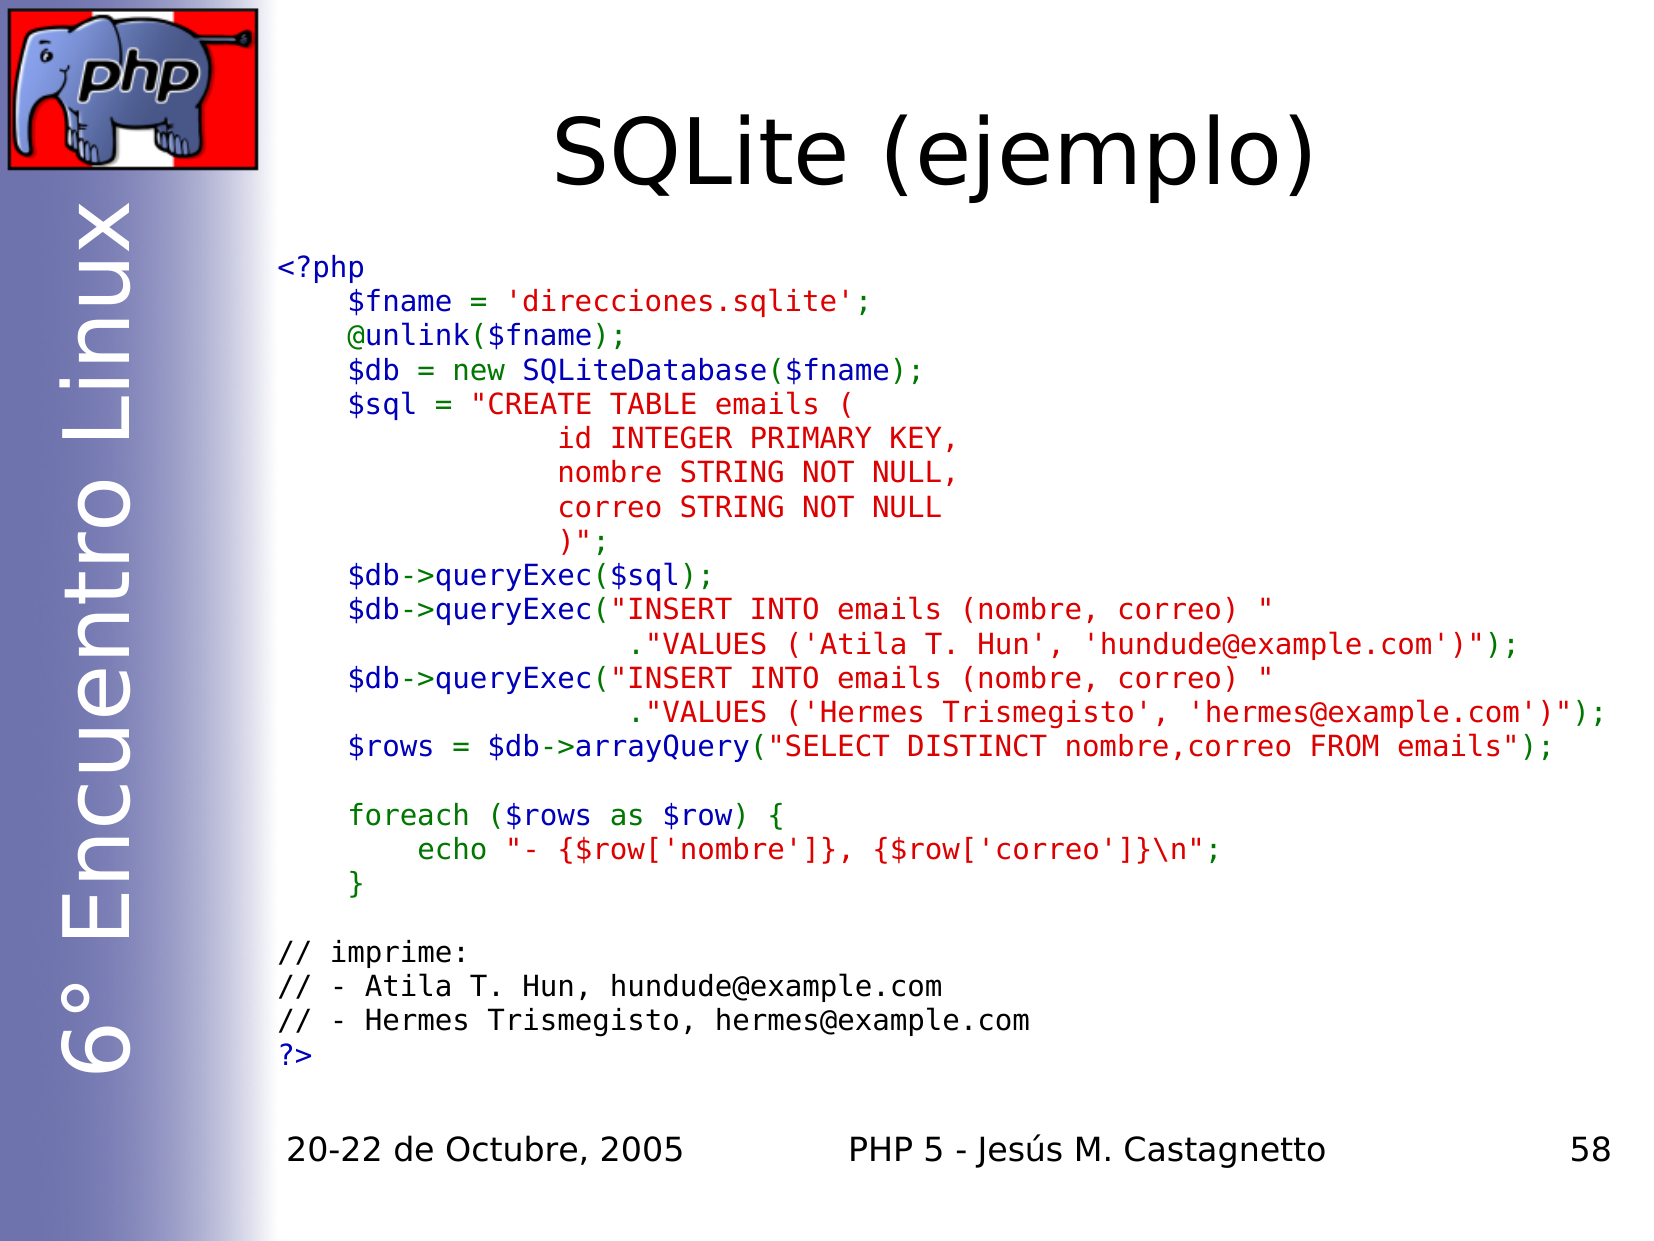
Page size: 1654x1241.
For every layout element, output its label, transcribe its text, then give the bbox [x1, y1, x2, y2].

text_box <?php $fname = 'direcciones.sqlite'; @unlink($fname); $db = new SQLiteDatabase($fname); $sql = "CREATE TABLE emails ( id INTEGER PRIMARY KEY, nombre STRING NOT NULL, correo STRING NOT NULL )"; $db->queryExec($sql); $db->queryExec("INSERT INTO emails (nombre, correo) " ."VALUES ('Atila T. Hun', 'hundude@example.com')"); $db->queryExec("INSERT INTO emails (nombre, correo) " ."VALUES ('Hermes Trismegisto', 'hermes@example.com')"); $rows = $db->arrayQuery("SELECT DISTINCT nombre,correo FROM emails"); foreach ($rows as $row) { echo "- {$row['nombre']}, {$row['correo']}\n"; } // imprime: // - Atila T. Hun, hundude@example.com // - Hermes Trismegisto, hermes@example.com ?> [262, 242, 1623, 1080]
title SQLite (ejemplo) [300, 49, 1571, 242]
picture [0, 0, 1654, 1241]
